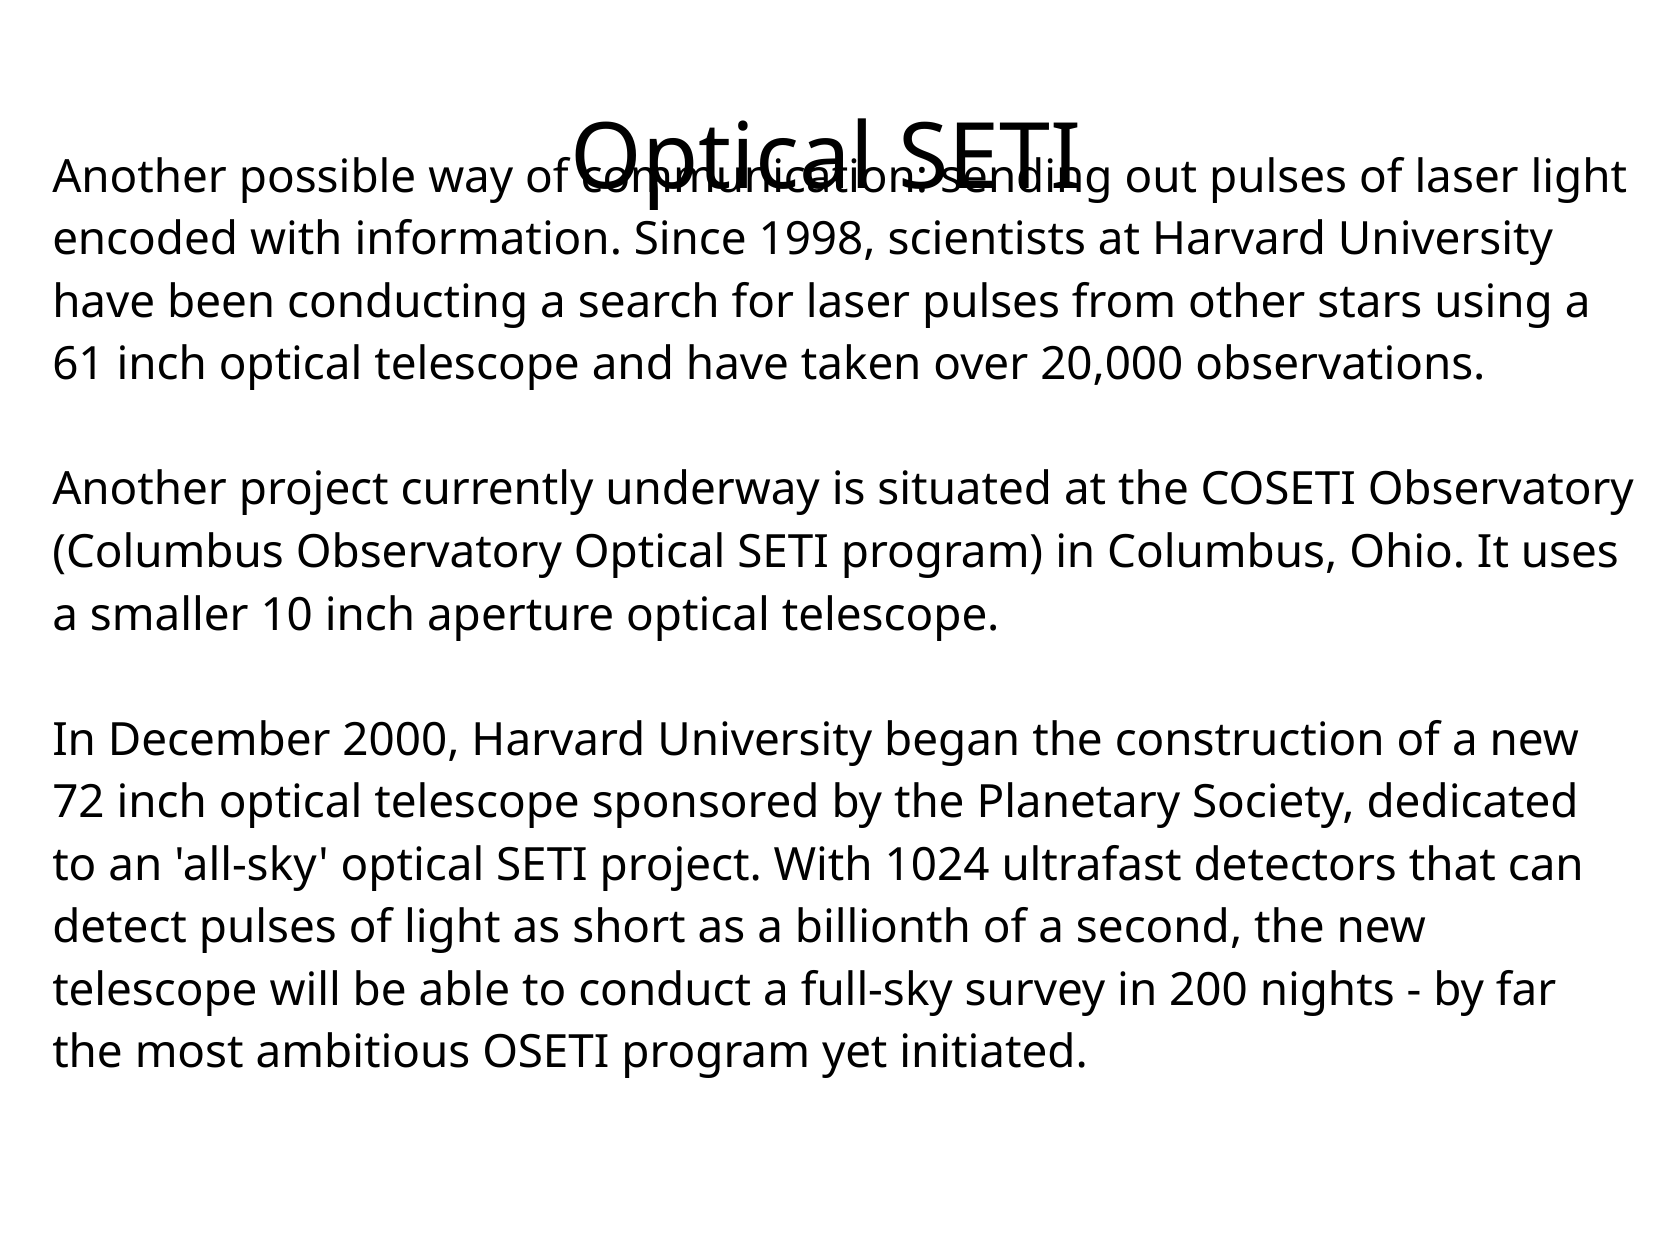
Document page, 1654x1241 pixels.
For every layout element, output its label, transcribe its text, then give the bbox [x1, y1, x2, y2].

title Optical SETI [82, 49, 1571, 135]
text_box Another possible way of communication: sending out pulses of laser light encoded with information. Since 1998, scientists at Harvard University have been conducting a search for laser pulses from other stars using a 61 inch optical telescope and have taken over 20,000 observations. Another project currently underway is situated at the COSETI Observatory (Columbus Observatory Optical SETI program) in Columbus, Ohio. It uses a smaller 10 inch aperture optical telescope. In December 2000, Harvard University began the construction of a new 72 inch optical telescope sponsored by the Planetary Society, dedicated to an 'all-sky' optical SETI project. With 1024 ultrafast detectors that can detect pulses of light as short as a billionth of a second, the new telescope will be able to conduct a full-sky survey in 200 nights - by far the most ambitious OSETI program yet initiated. [37, 135, 1651, 1224]
